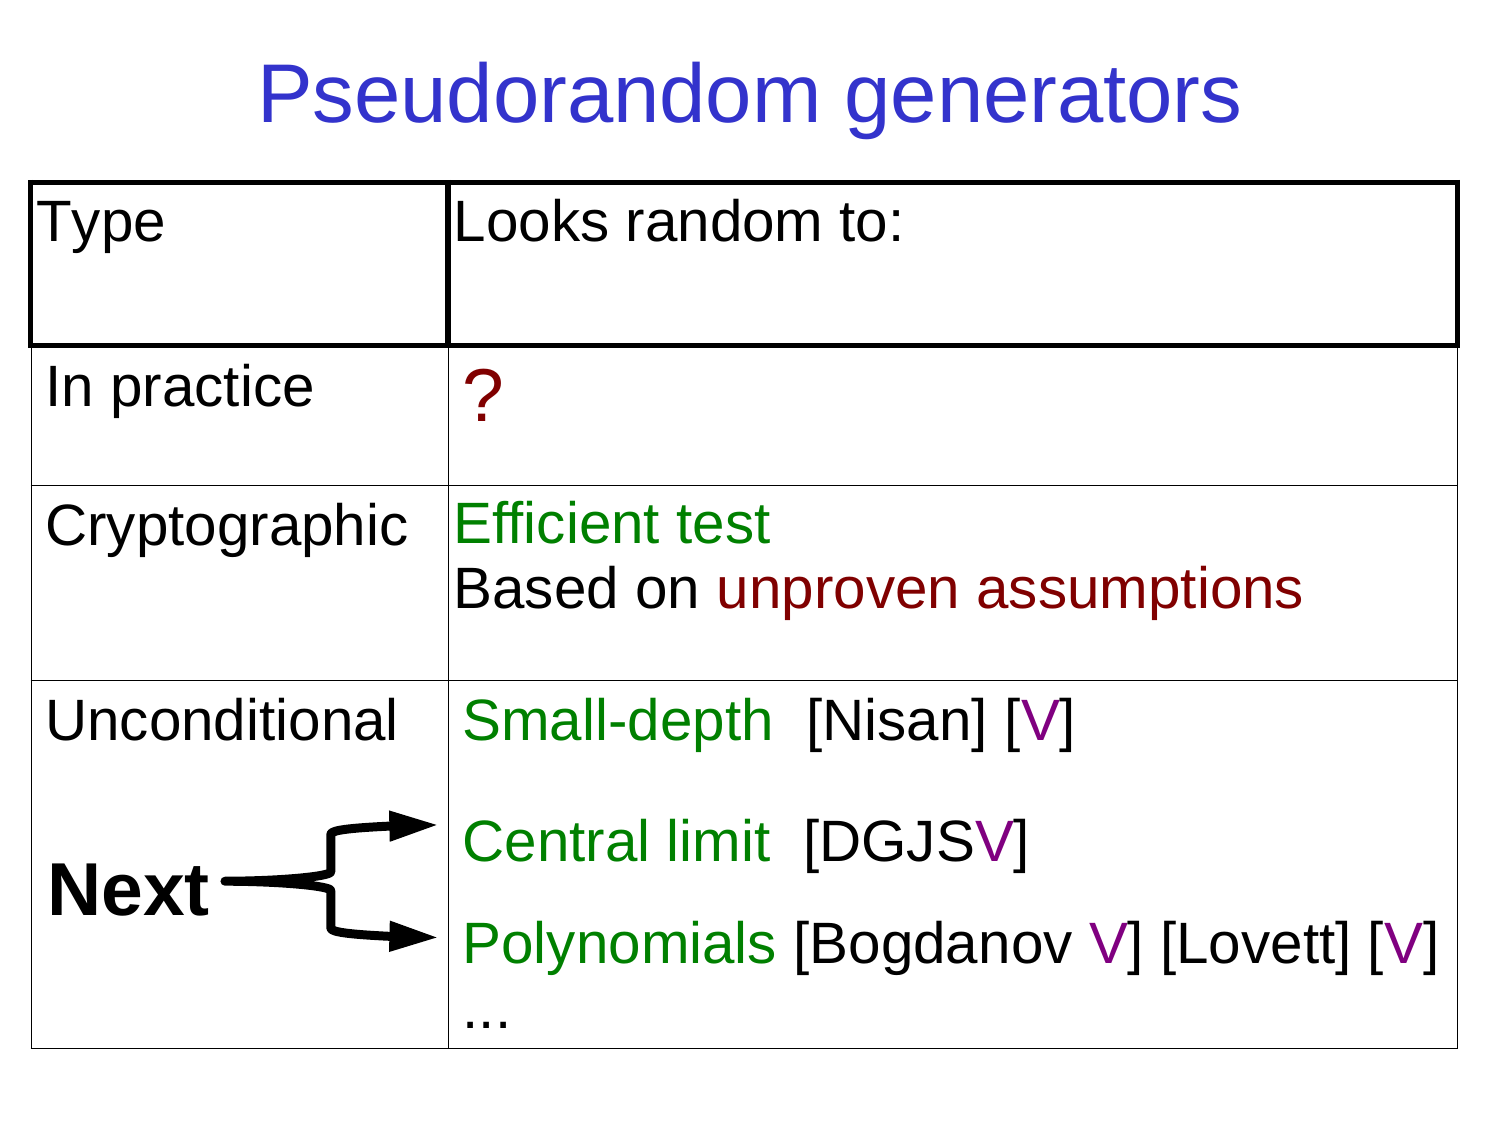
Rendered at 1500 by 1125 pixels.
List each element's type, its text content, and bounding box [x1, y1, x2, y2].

title Pseudorandom generators [0, 0, 1500, 188]
table_cell Efficient test Based on unproven assumptions [449, 486, 1457, 680]
table_cell Unconditional [32, 681, 448, 1048]
table_cell ? [449, 348, 1457, 485]
table_cell Small-depth [Nisan] [V] Central limit [DGJSV] Polynomials [Bogdanov V] [Lovett] [V] ... [449, 681, 1457, 1048]
text_box Next [32, 832, 226, 938]
table_header Type [33, 185, 445, 343]
table_cell In practice [32, 348, 448, 485]
table_cell Cryptographic [32, 486, 448, 680]
table_header Looks random to: [451, 185, 1455, 343]
